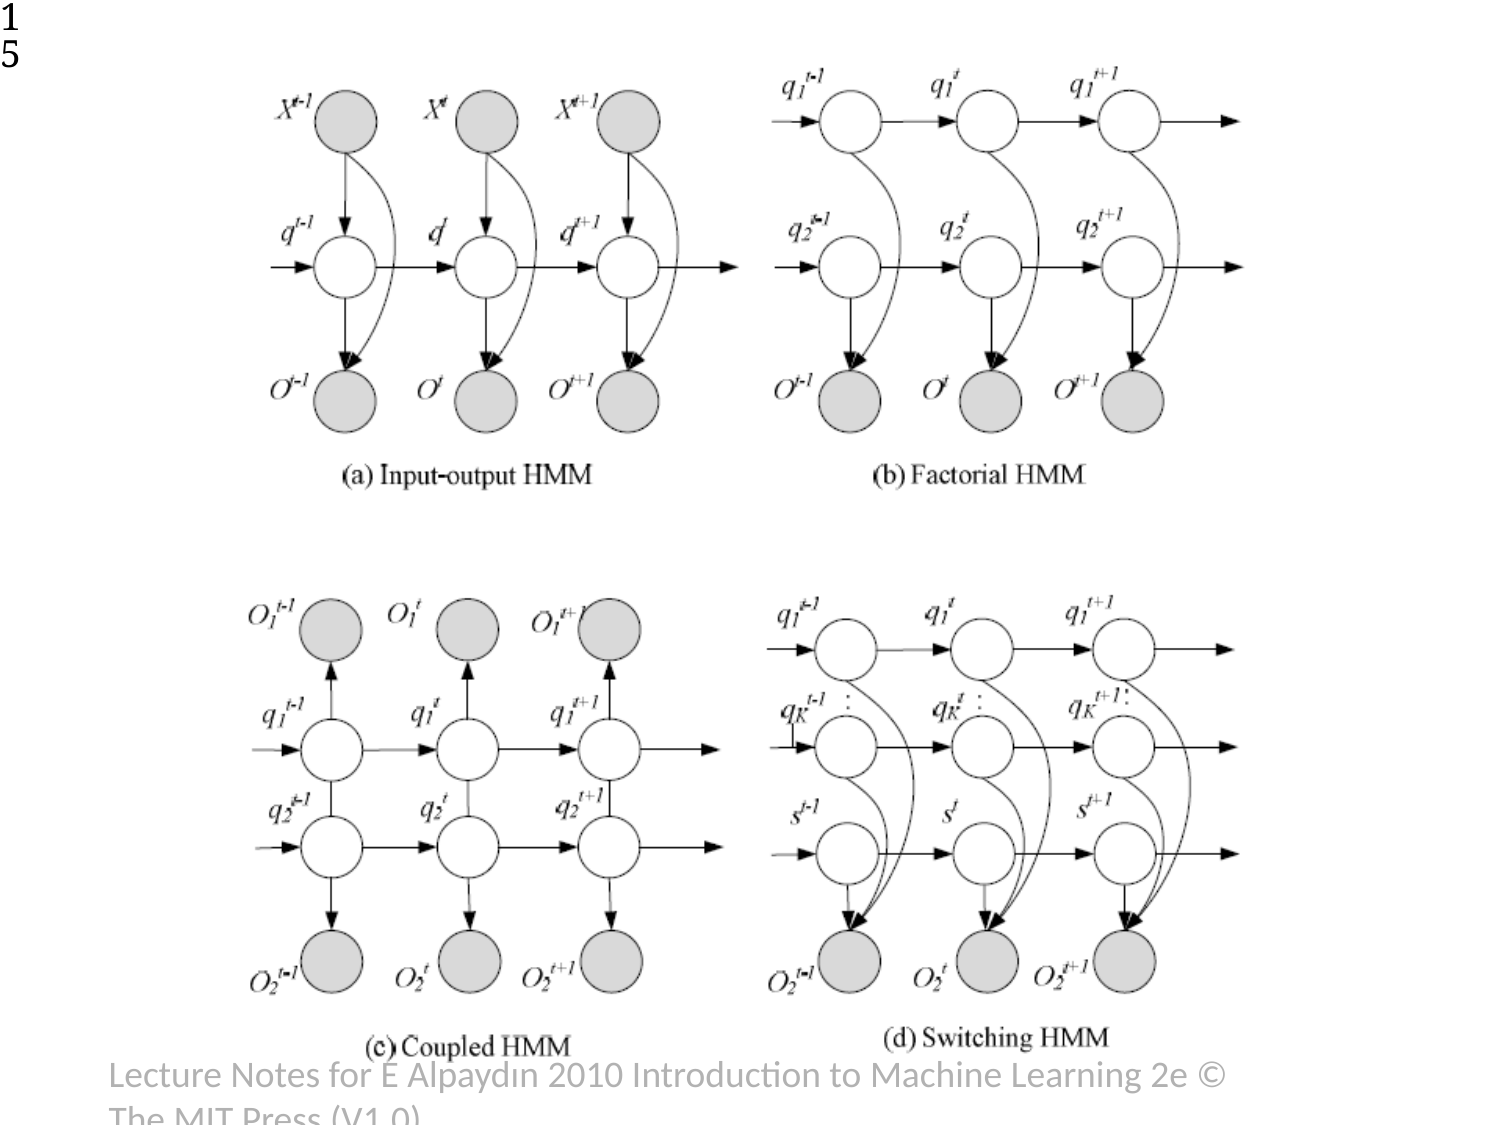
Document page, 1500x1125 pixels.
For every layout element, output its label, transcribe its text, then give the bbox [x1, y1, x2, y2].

picture [246, 62, 1254, 1042]
footer Lecture Notes for E Alpaydın 2010 Introduction to Machine Learning 2e © The MIT Press (V1.0) [93, 1042, 1254, 1103]
